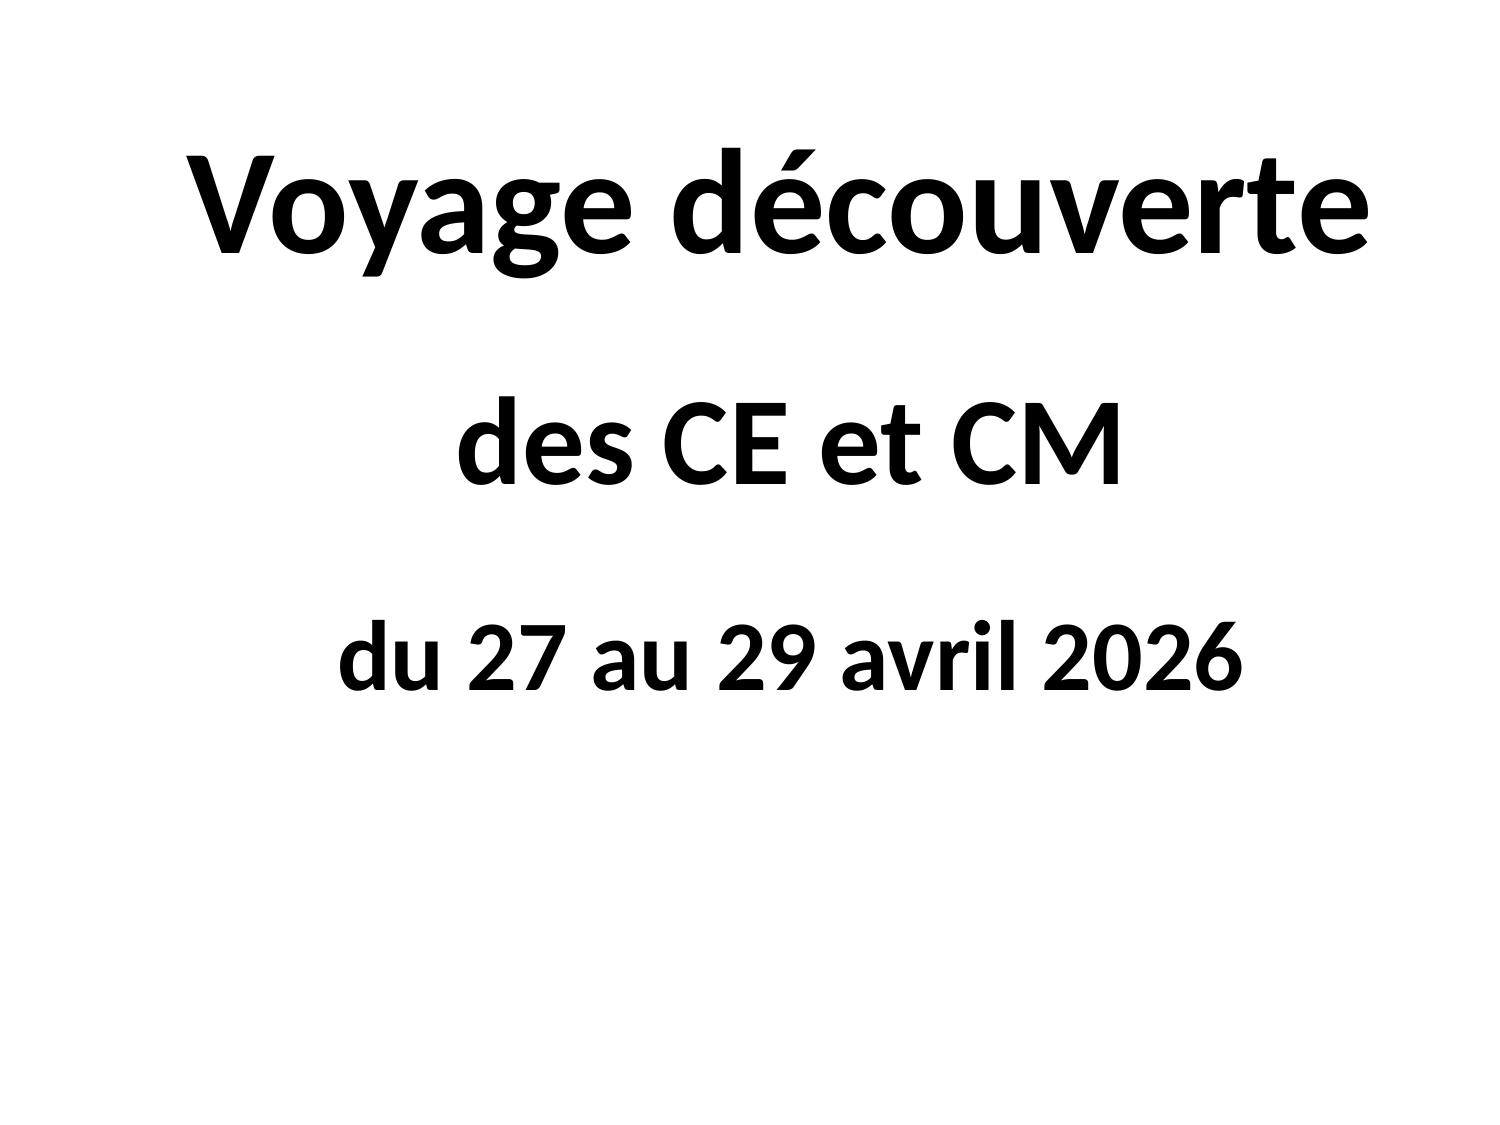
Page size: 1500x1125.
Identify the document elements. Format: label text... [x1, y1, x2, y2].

text_box Voyage découverte des CE et CM du 27 au 29 avril 2026 [157, 133, 1425, 799]
